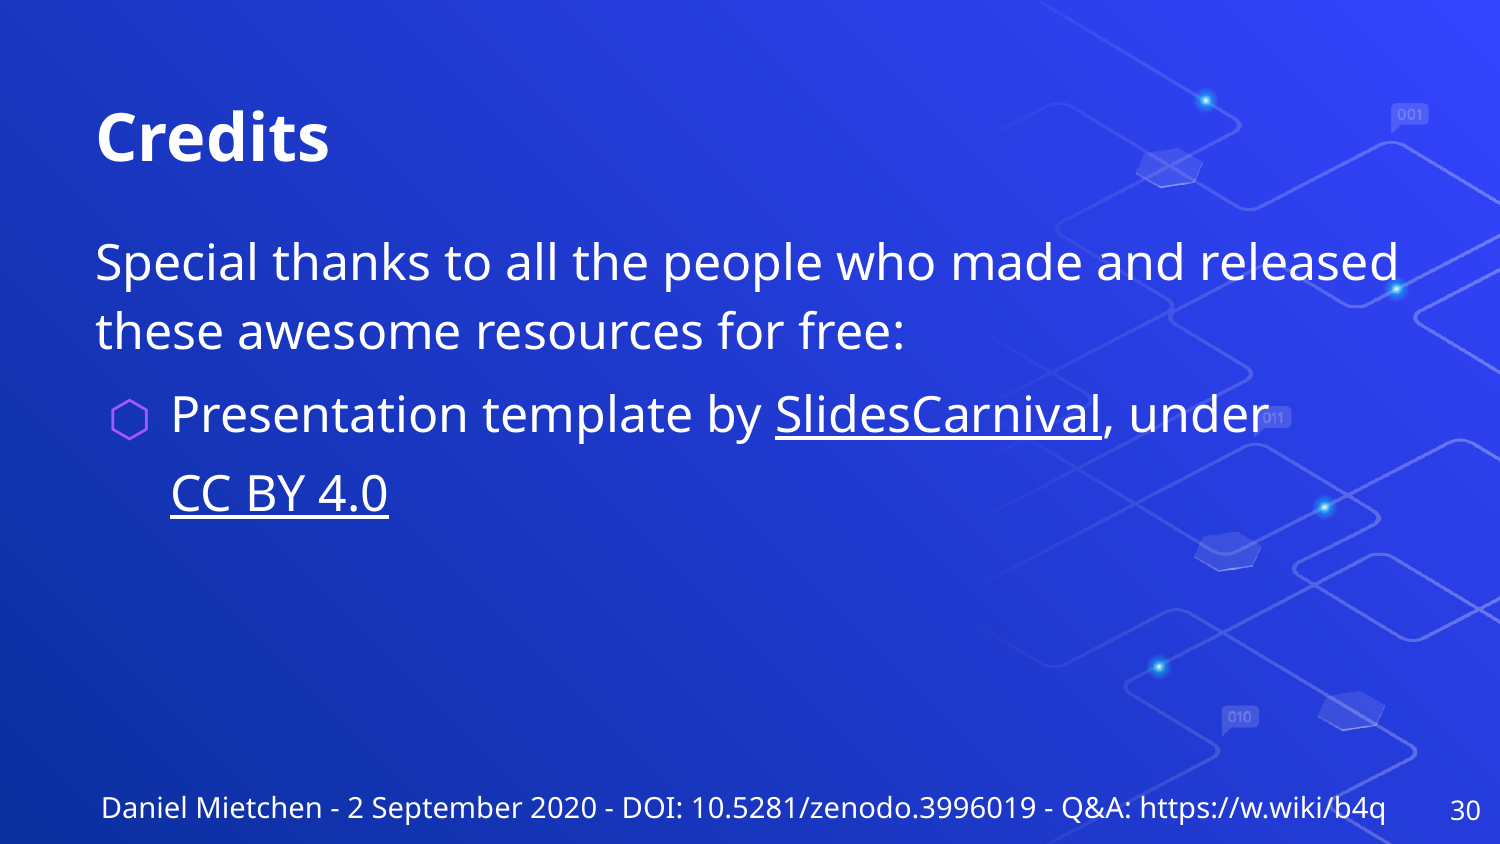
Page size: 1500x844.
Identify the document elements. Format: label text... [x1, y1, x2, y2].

title Credits [95, 33, 1082, 175]
list Special thanks to all the people who made and released these awesome resources for free: Presentation template by SlidesCarnival, under CC BY 4.0 [95, 221, 1482, 539]
picture [0, 0, 1500, 844]
slide_number 1 [1391, 779, 1482, 844]
text_box Daniel Mietchen - 2 September 2020 - DOI: 10.5281/zenodo.3996019 - Q&A: https://w.wiki/b4q [18, 774, 1471, 832]
